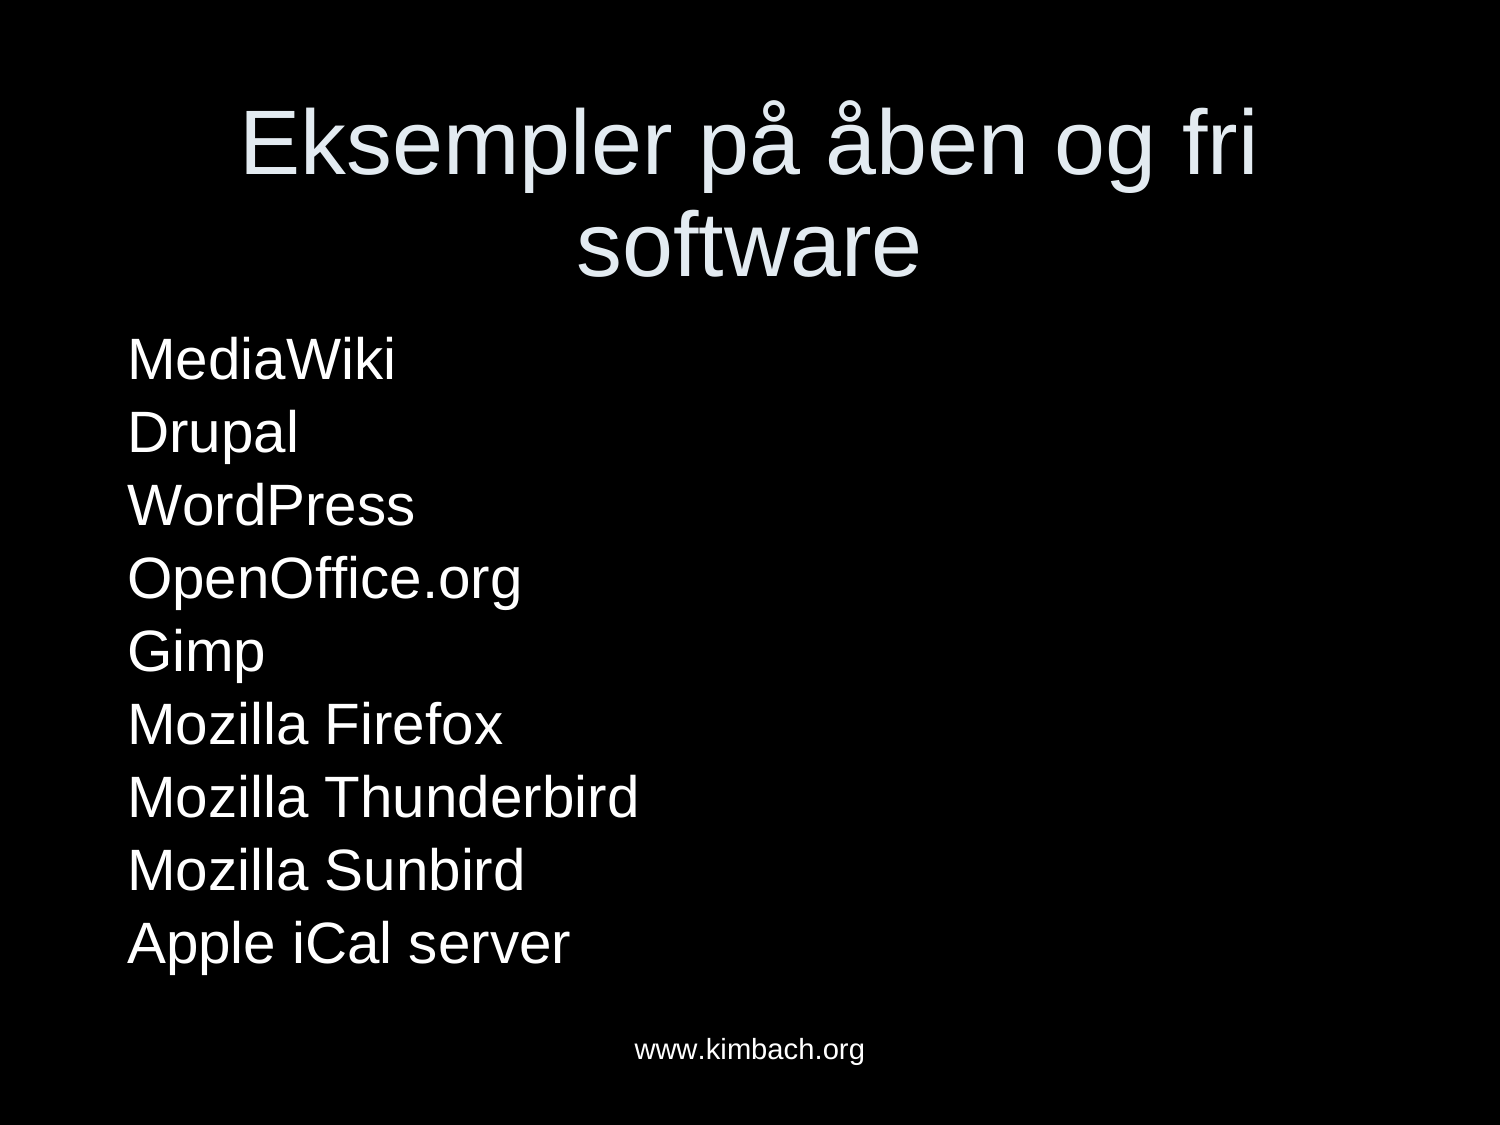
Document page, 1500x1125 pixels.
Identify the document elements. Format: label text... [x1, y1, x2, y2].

title Eksempler på åben og fri software [112, 76, 1388, 312]
list MediaWiki Drupal WordPress OpenOffice.org Gimp Mozilla Firefox Mozilla Thunderbird Mozilla Sunbird Apple iCal server [112, 324, 1388, 1024]
